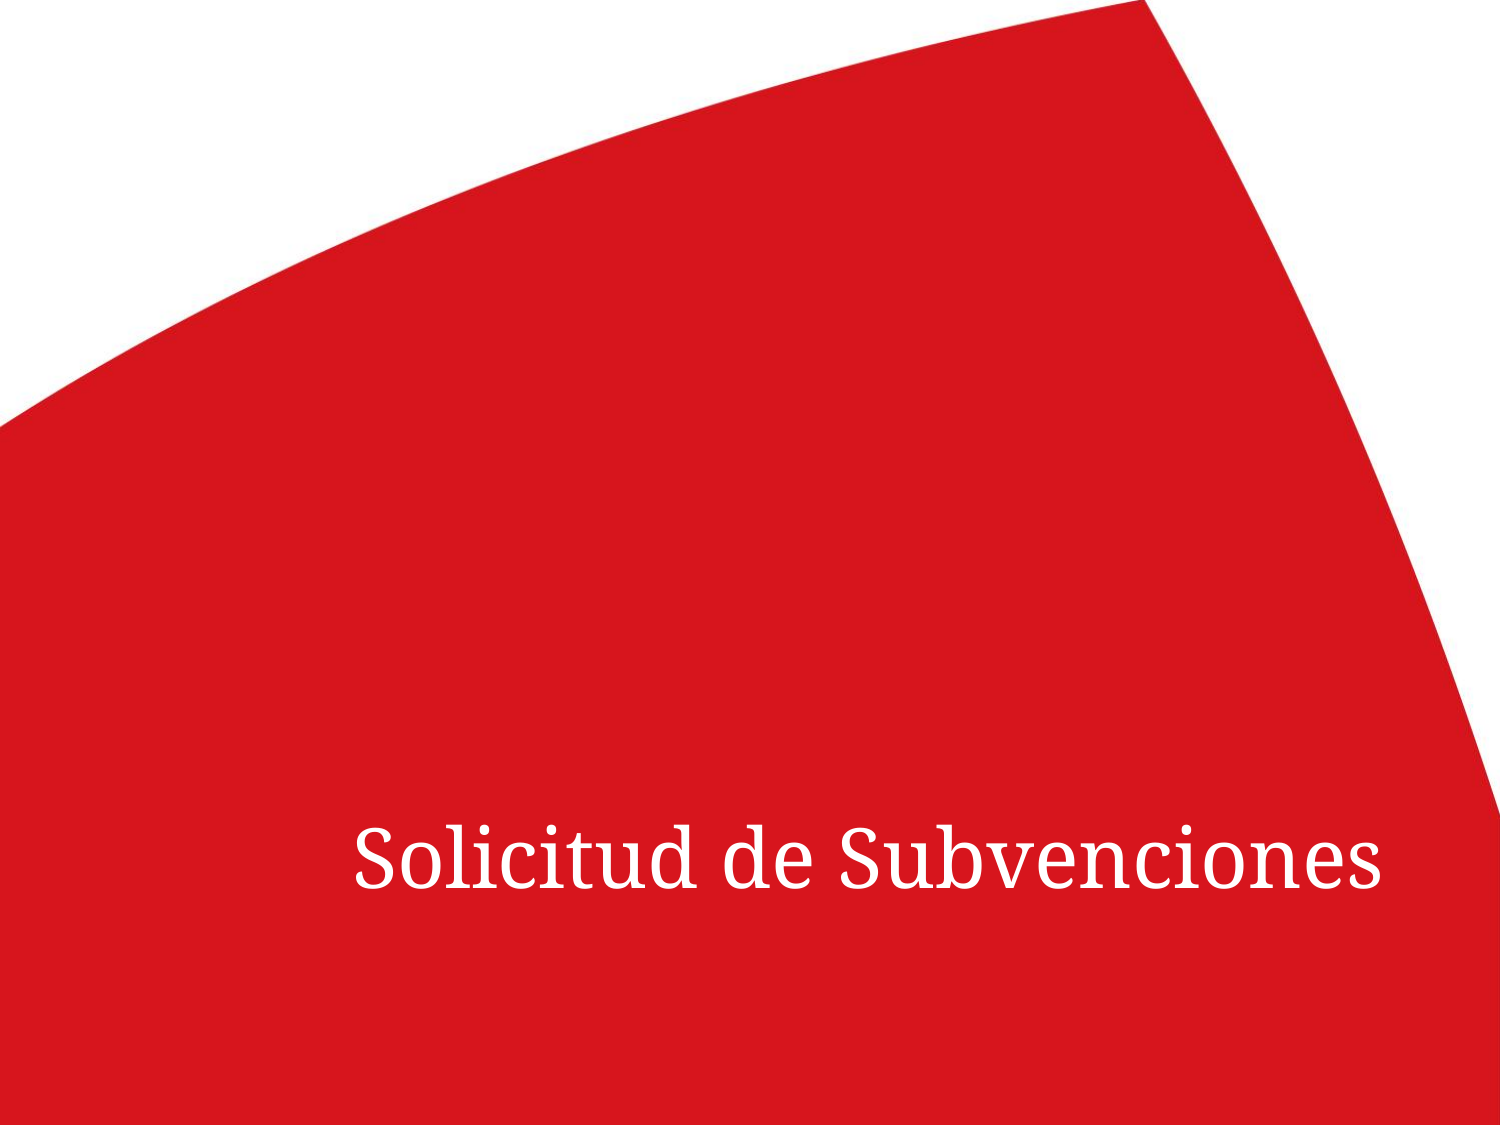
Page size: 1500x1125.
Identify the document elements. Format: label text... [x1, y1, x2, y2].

text_box Solicitud de Subvenciones [337, 797, 1400, 1073]
picture [0, 0, 1500, 1125]
